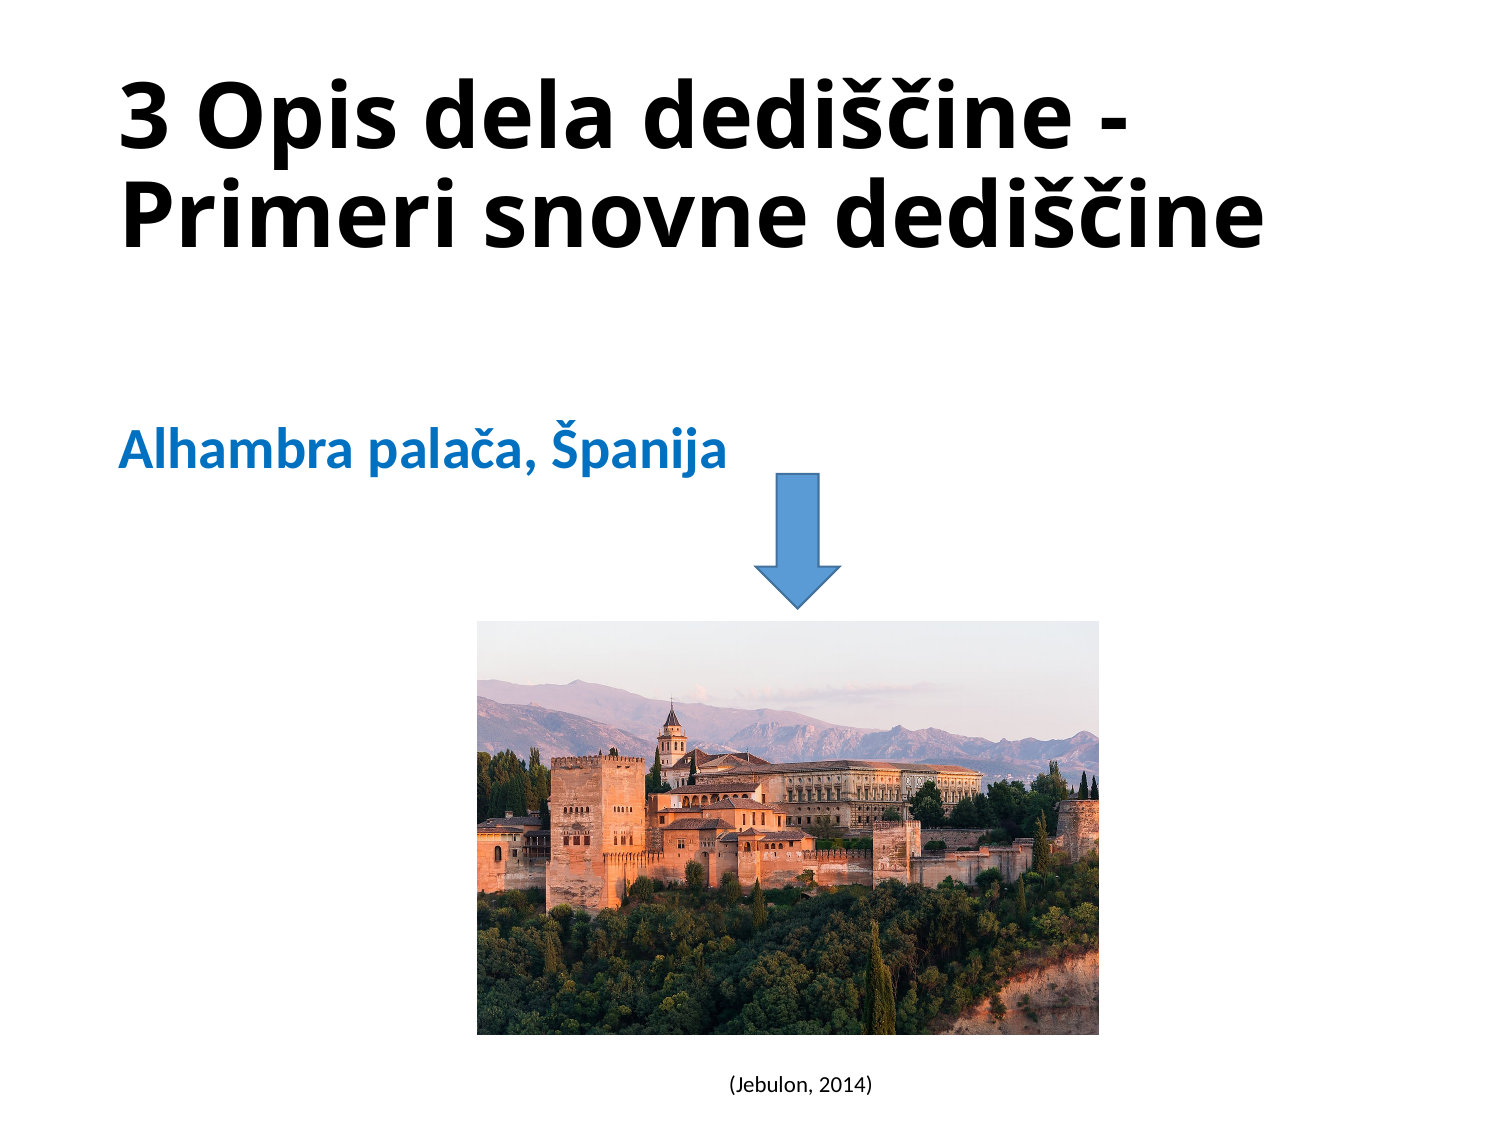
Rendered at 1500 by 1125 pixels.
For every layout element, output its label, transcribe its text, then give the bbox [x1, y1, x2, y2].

text_box (Jebulon, 2014) [620, 1047, 888, 1107]
text_box [755, 473, 840, 609]
picture [477, 621, 1099, 1035]
title 3 Opis dela dediščine - Primeri snovne dediščine [103, 59, 1397, 278]
list Alhambra palača, Španija [103, 320, 1397, 1035]
